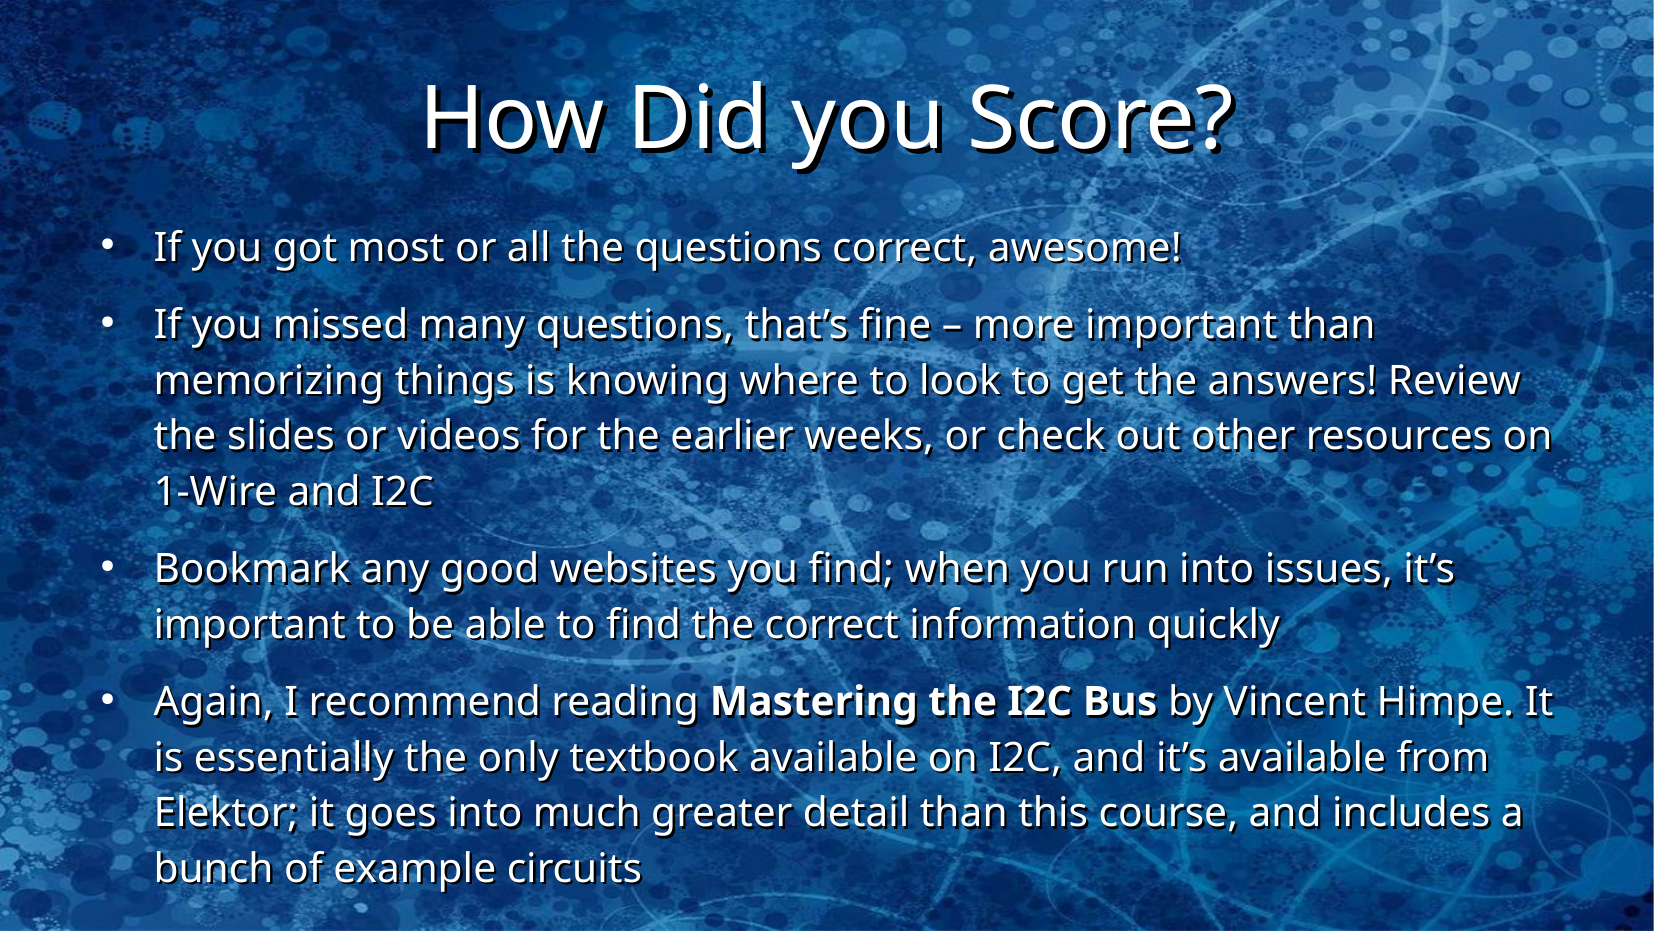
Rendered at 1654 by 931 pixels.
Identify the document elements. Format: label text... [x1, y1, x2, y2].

title How Did you Score? [82, 37, 1571, 193]
picture [0, 0, 1654, 931]
list If you got most or all the questions correct, awesome! If you missed many questions, that’s fine – more important than memorizing things is knowing where to look to get the answers! Review the slides or videos for the earlier weeks, or check out other resources on 1-Wire and I2C Bookmark any good websites you find; when you run into issues, it’s important to be able to find the correct information quickly Again, I recommend reading Mastering the I2C Bus by Vincent Himpe. It is essentially the only textbook available on I2C, and it’s available from Elektor; it goes into much greater detail than this course, and includes a bunch of example circuits [82, 217, 1571, 758]
